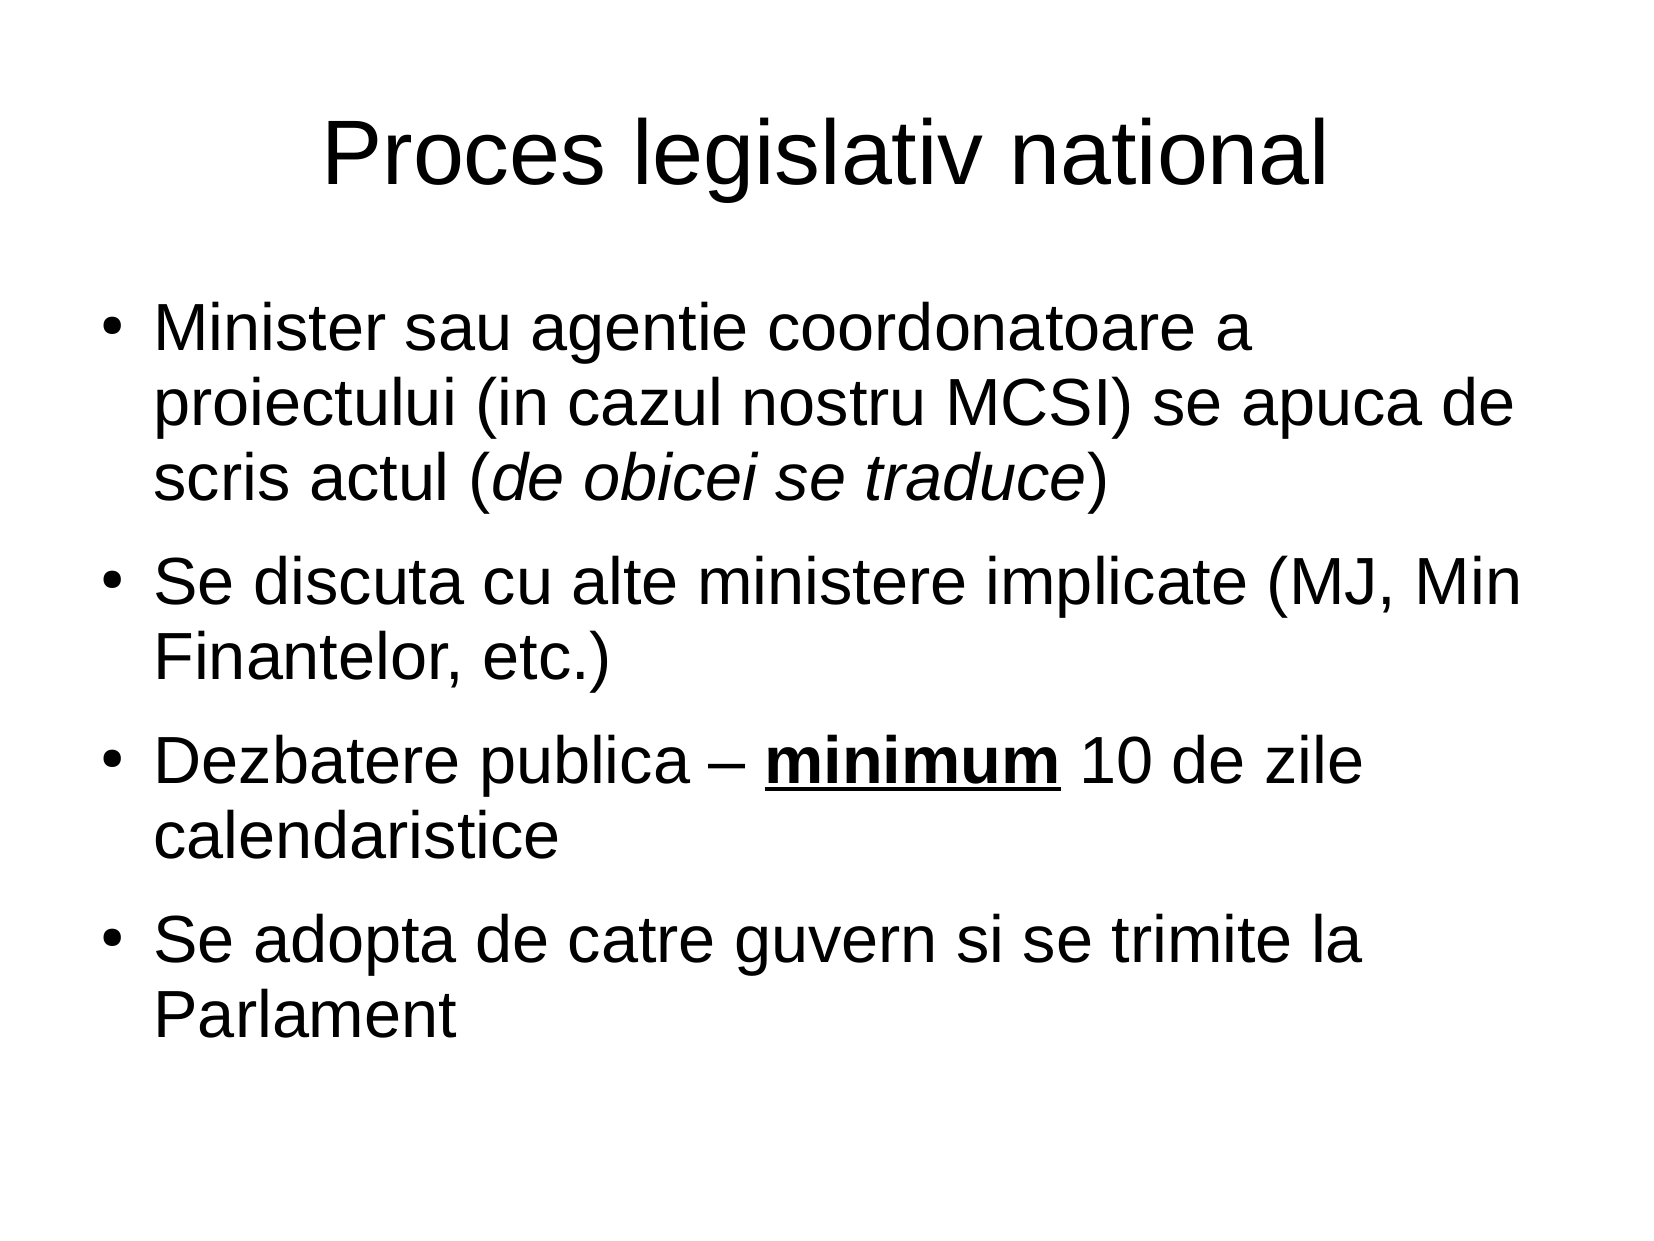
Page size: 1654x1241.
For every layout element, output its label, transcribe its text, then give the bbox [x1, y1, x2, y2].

title Proces legislativ national [82, 49, 1571, 257]
list Minister sau agentie coordonatoare a proiectului (in cazul nostru MCSI) se apuca de scris actul (de obicei se traduce) Se discuta cu alte ministere implicate (MJ, Min Finantelor, etc.) Dezbatere publica – minimum 10 de zile calendaristice Se adopta de catre guvern si se trimite la Parlament [82, 290, 1571, 1109]
